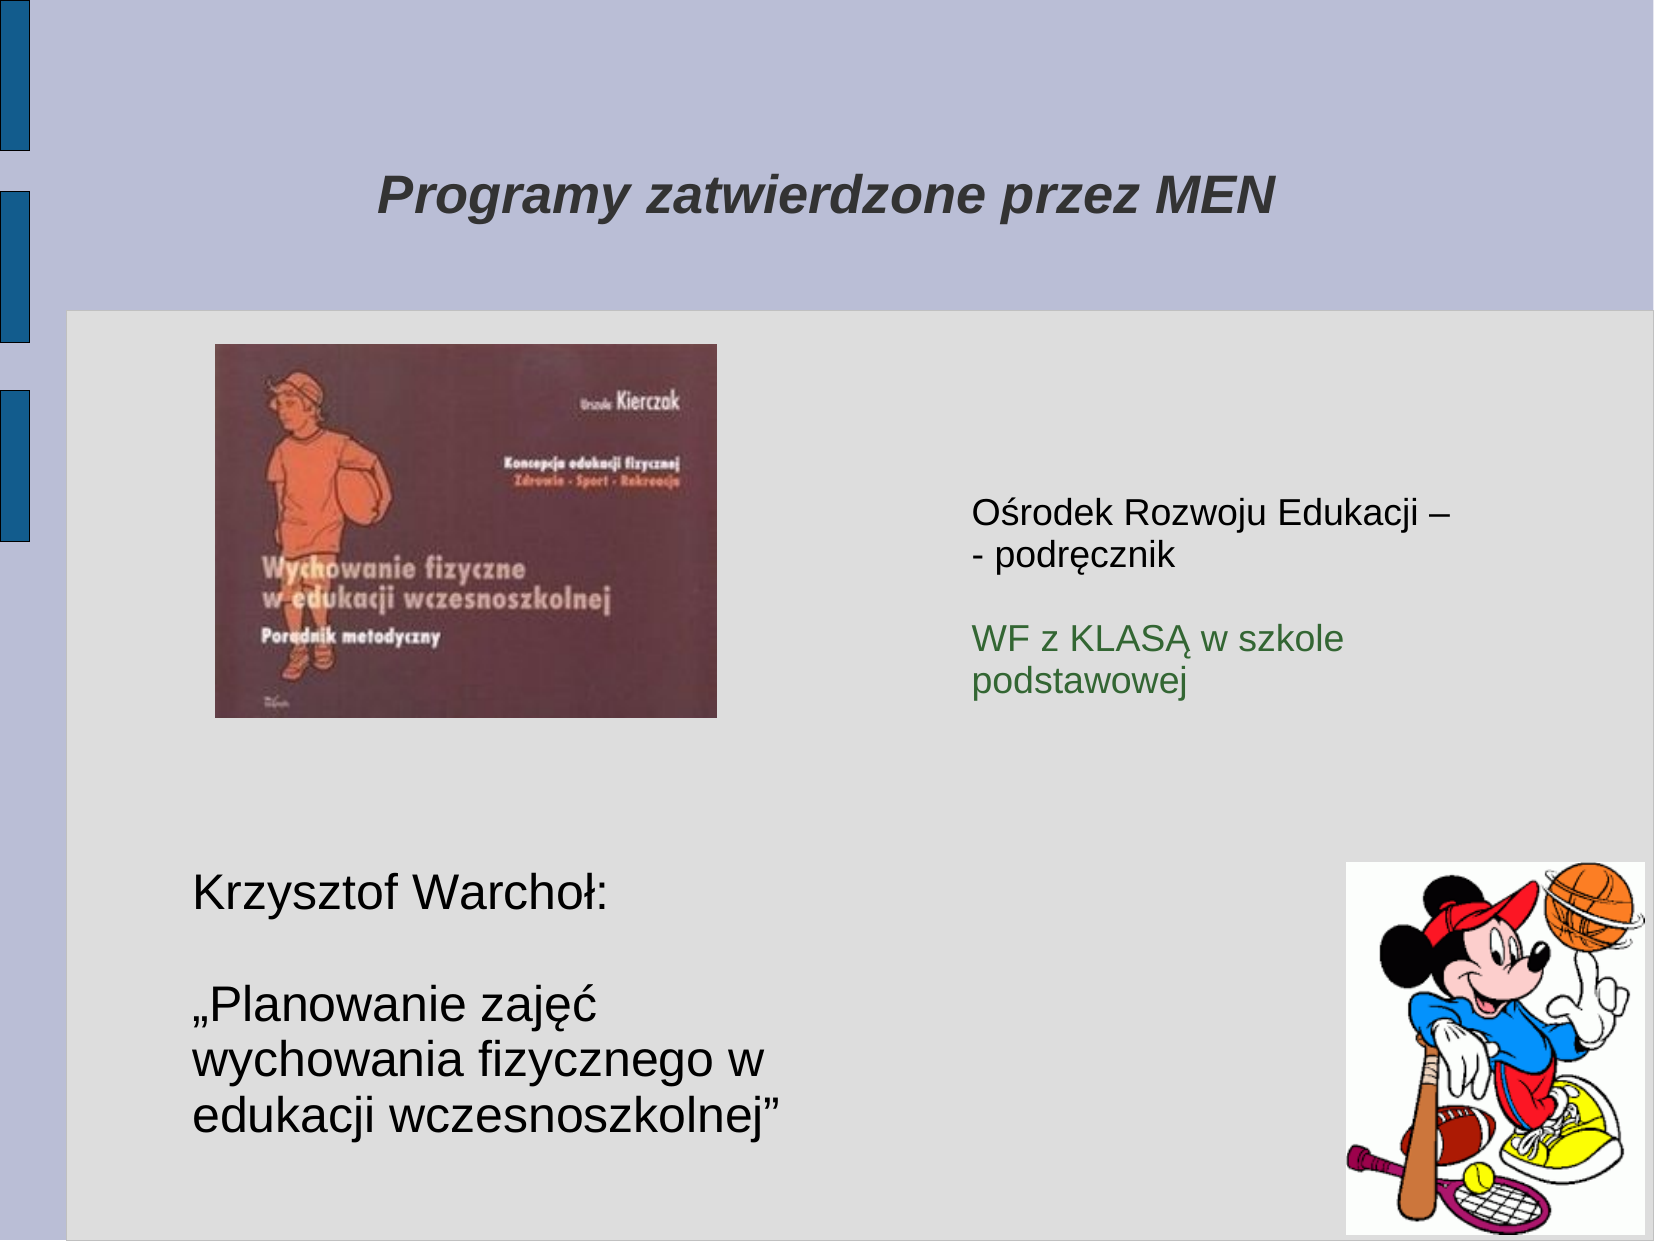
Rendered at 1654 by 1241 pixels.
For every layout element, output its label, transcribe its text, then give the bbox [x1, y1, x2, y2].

picture [1346, 862, 1645, 1235]
picture [215, 344, 717, 718]
list Krzysztof Warchoł: „Planowanie zajęć wychowania fizycznego w edukacji wczesnoszkolnej” [121, 752, 811, 1144]
title Programy zatwierdzone przez MEN [121, 91, 1534, 299]
text_box Ośrodek Rozwoju Edukacji – - podręcznik WF z KLASĄ w szkole podstawowej [956, 484, 1477, 710]
